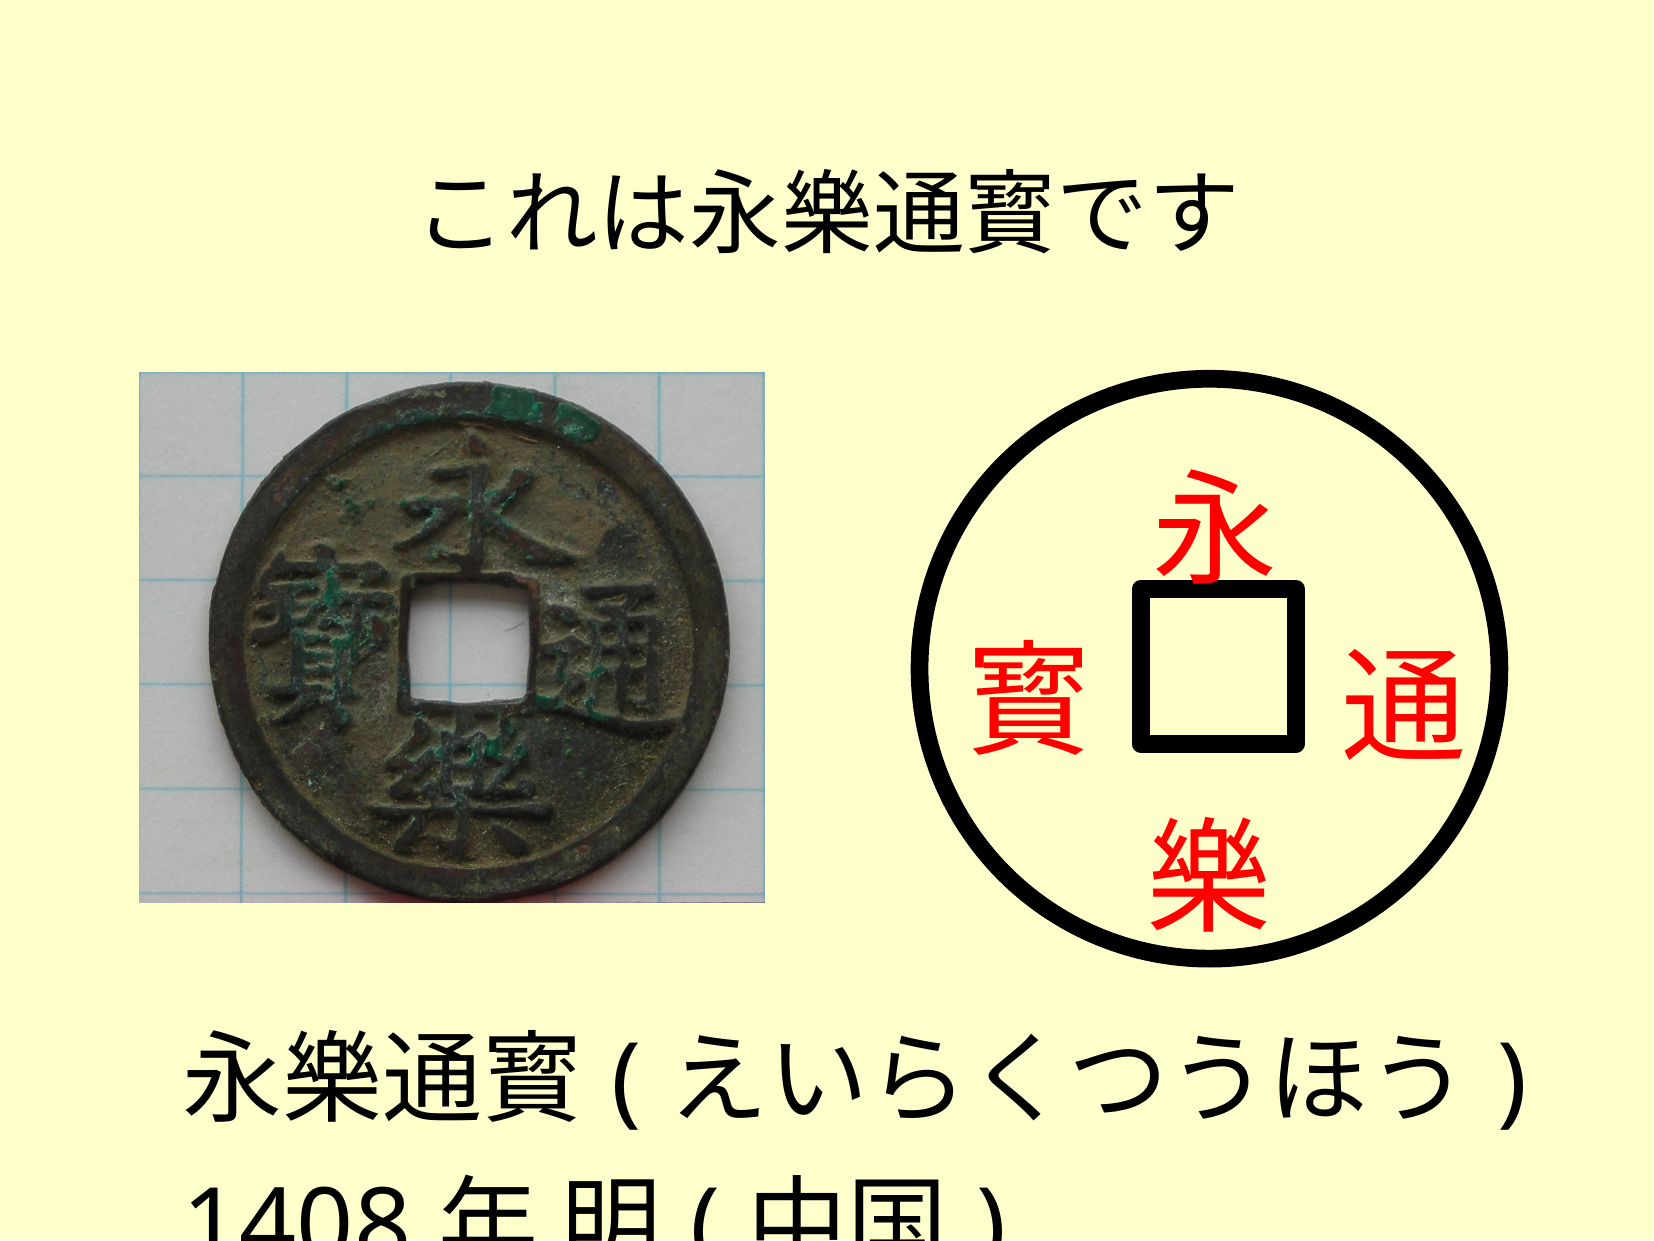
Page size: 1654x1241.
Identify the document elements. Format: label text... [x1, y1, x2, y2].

title これは永樂通寳です [121, 102, 1534, 311]
text_box 通 [1326, 599, 1486, 752]
text_box 永樂通寳(えいらくつうほう) 1408年 明(中国) [167, 990, 1603, 1221]
picture [139, 372, 765, 904]
text_box 永 [1137, 421, 1297, 602]
text_box 寳 [952, 592, 1112, 746]
text_box 樂 [1131, 770, 1291, 951]
